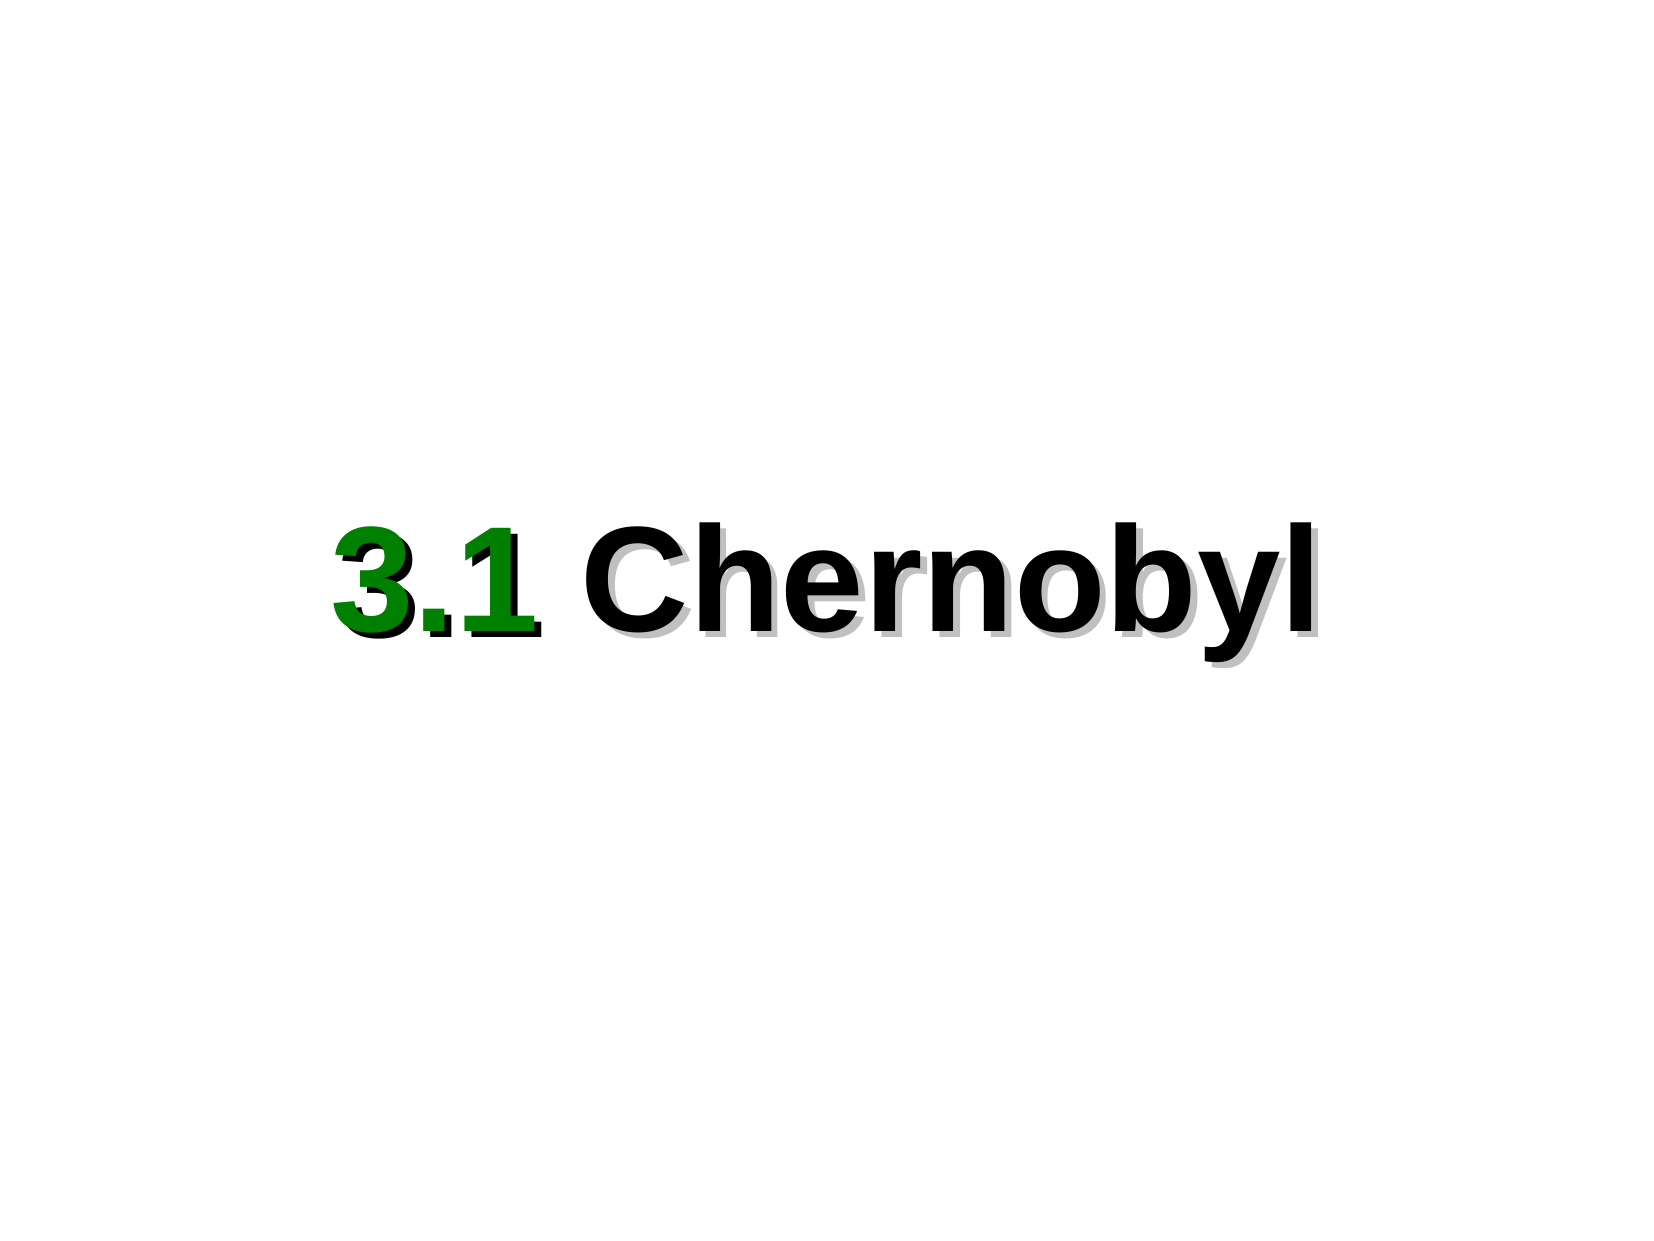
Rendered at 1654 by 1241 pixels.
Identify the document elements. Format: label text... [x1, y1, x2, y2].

subtitle 3.1 Chernobyl [82, 49, 1571, 1109]
